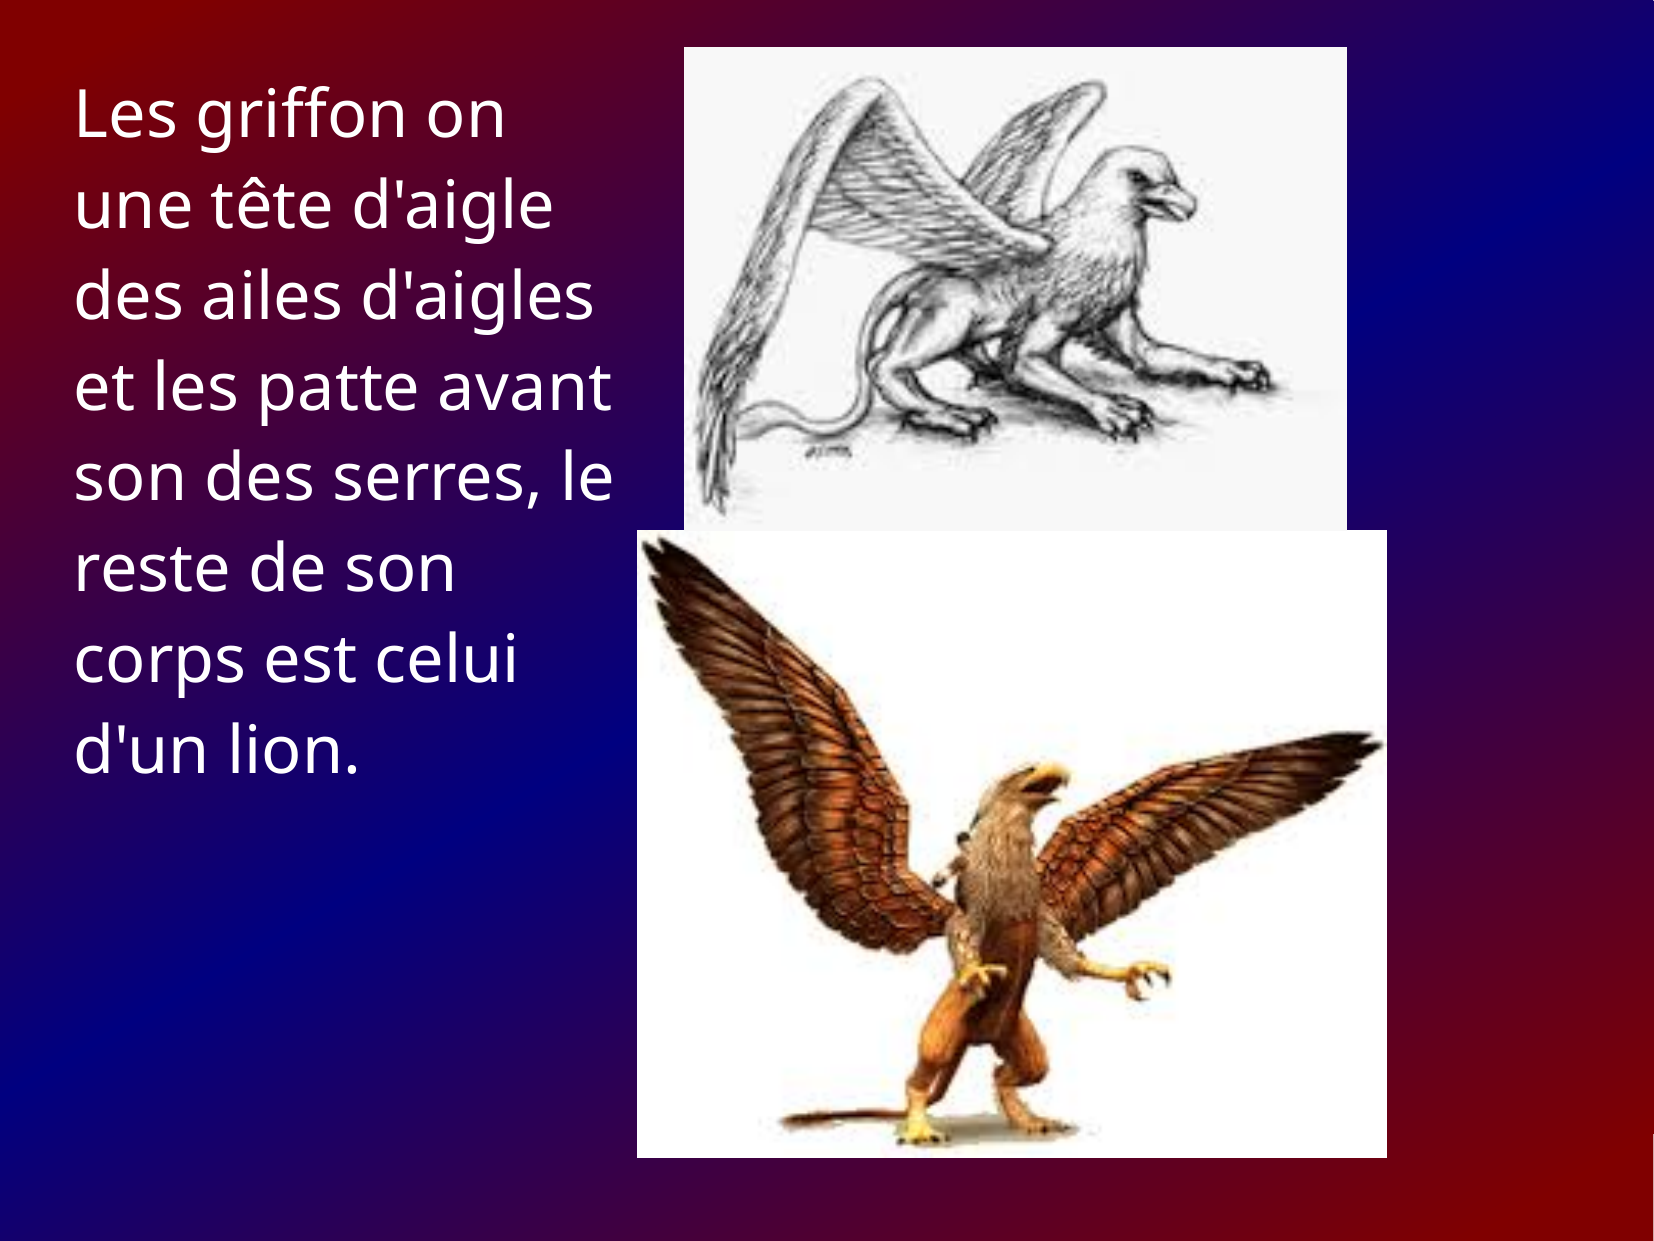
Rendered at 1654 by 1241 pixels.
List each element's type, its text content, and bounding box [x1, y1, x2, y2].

text_box Les griffon on une tête d'aigle des ailes d'aigles et les patte avant son des serres, le reste de son corps est celui d'un lion. [59, 59, 638, 895]
picture [637, 47, 1387, 1158]
